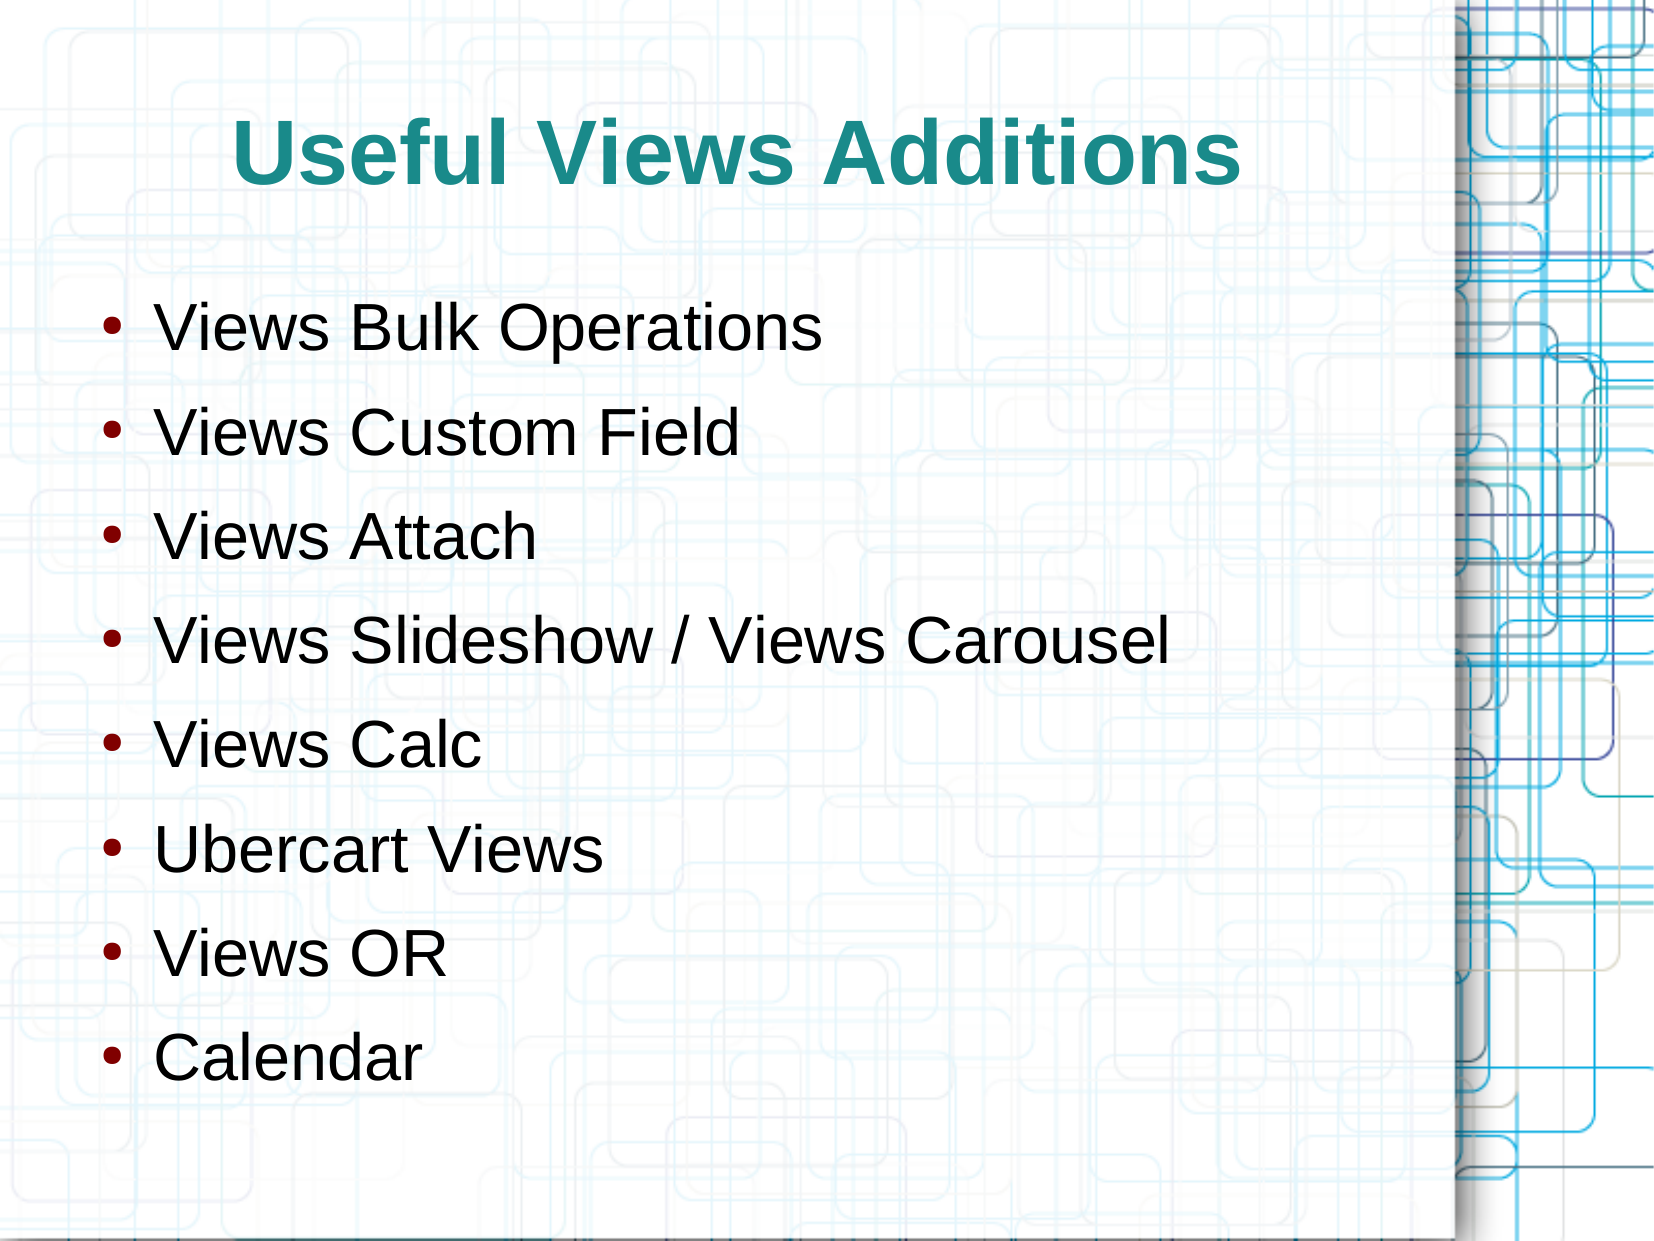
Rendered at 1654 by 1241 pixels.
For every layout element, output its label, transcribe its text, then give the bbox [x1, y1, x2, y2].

list Views Bulk Operations Views Custom Field Views Attach Views Slideshow / Views Carousel Views Calc Ubercart Views Views OR Calendar [82, 290, 1418, 1096]
picture [0, 0, 1654, 1241]
title Useful Views Additions [59, 56, 1418, 250]
